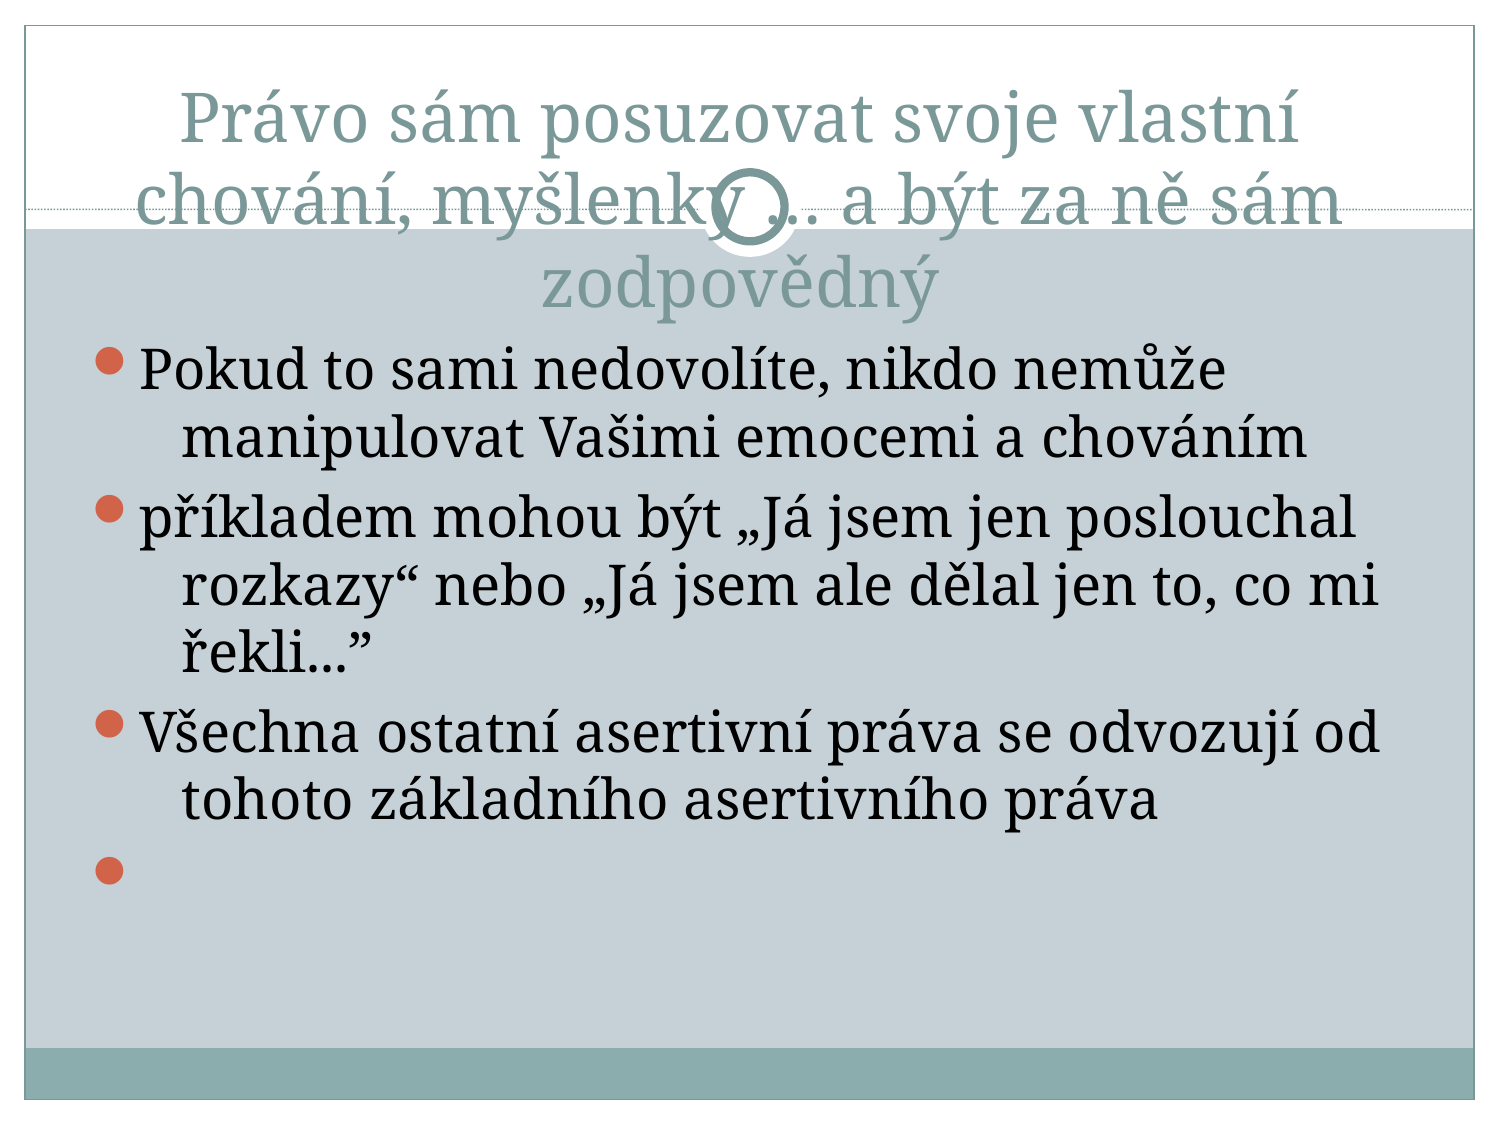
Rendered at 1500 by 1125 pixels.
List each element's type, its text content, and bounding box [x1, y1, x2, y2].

list Pokud to sami nedovolíte, nikdo nemůže manipulovat Vašimi emocemi a chováním příkladem mohou být „Já jsem jen poslouchal rozkazy“ nebo „Já jsem ale dělal jen to, co mi řekli...” Všechna ostatní asertivní práva se odvozují od tohoto základního asertivního práva [76, 326, 1426, 1006]
title Právo sám posuzovat svoje vlastní chování, myšlenky … a být za ně sám zodpovědný [64, 66, 1415, 254]
